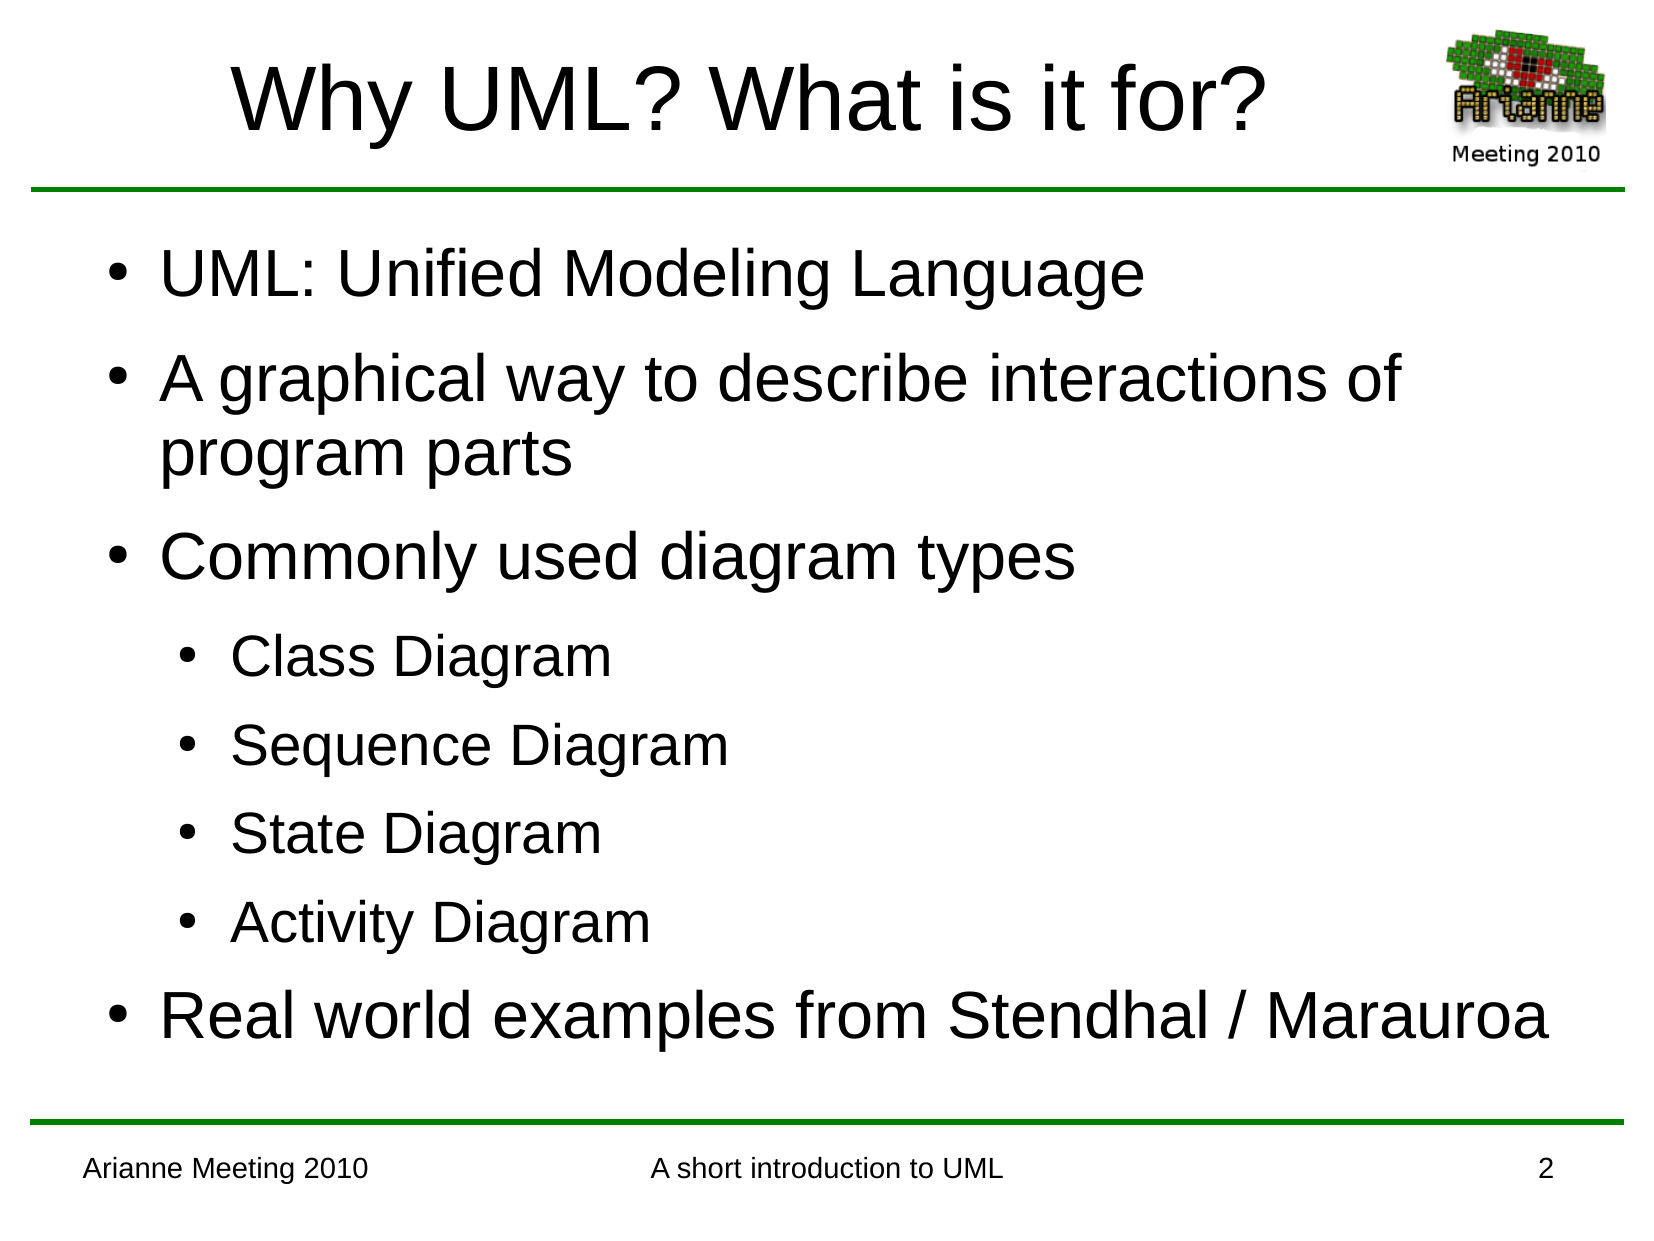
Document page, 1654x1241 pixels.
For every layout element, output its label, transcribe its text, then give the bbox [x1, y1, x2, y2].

title Why UML? What is it for? [82, 47, 1418, 150]
picture [1446, 29, 1606, 178]
list UML: Unified Modeling Language A graphical way to describe interactions of program parts Commonly used diagram types Class Diagram Sequence Diagram State Diagram Activity Diagram Real world examples from Stendhal / Marauroa [88, 236, 1577, 1080]
